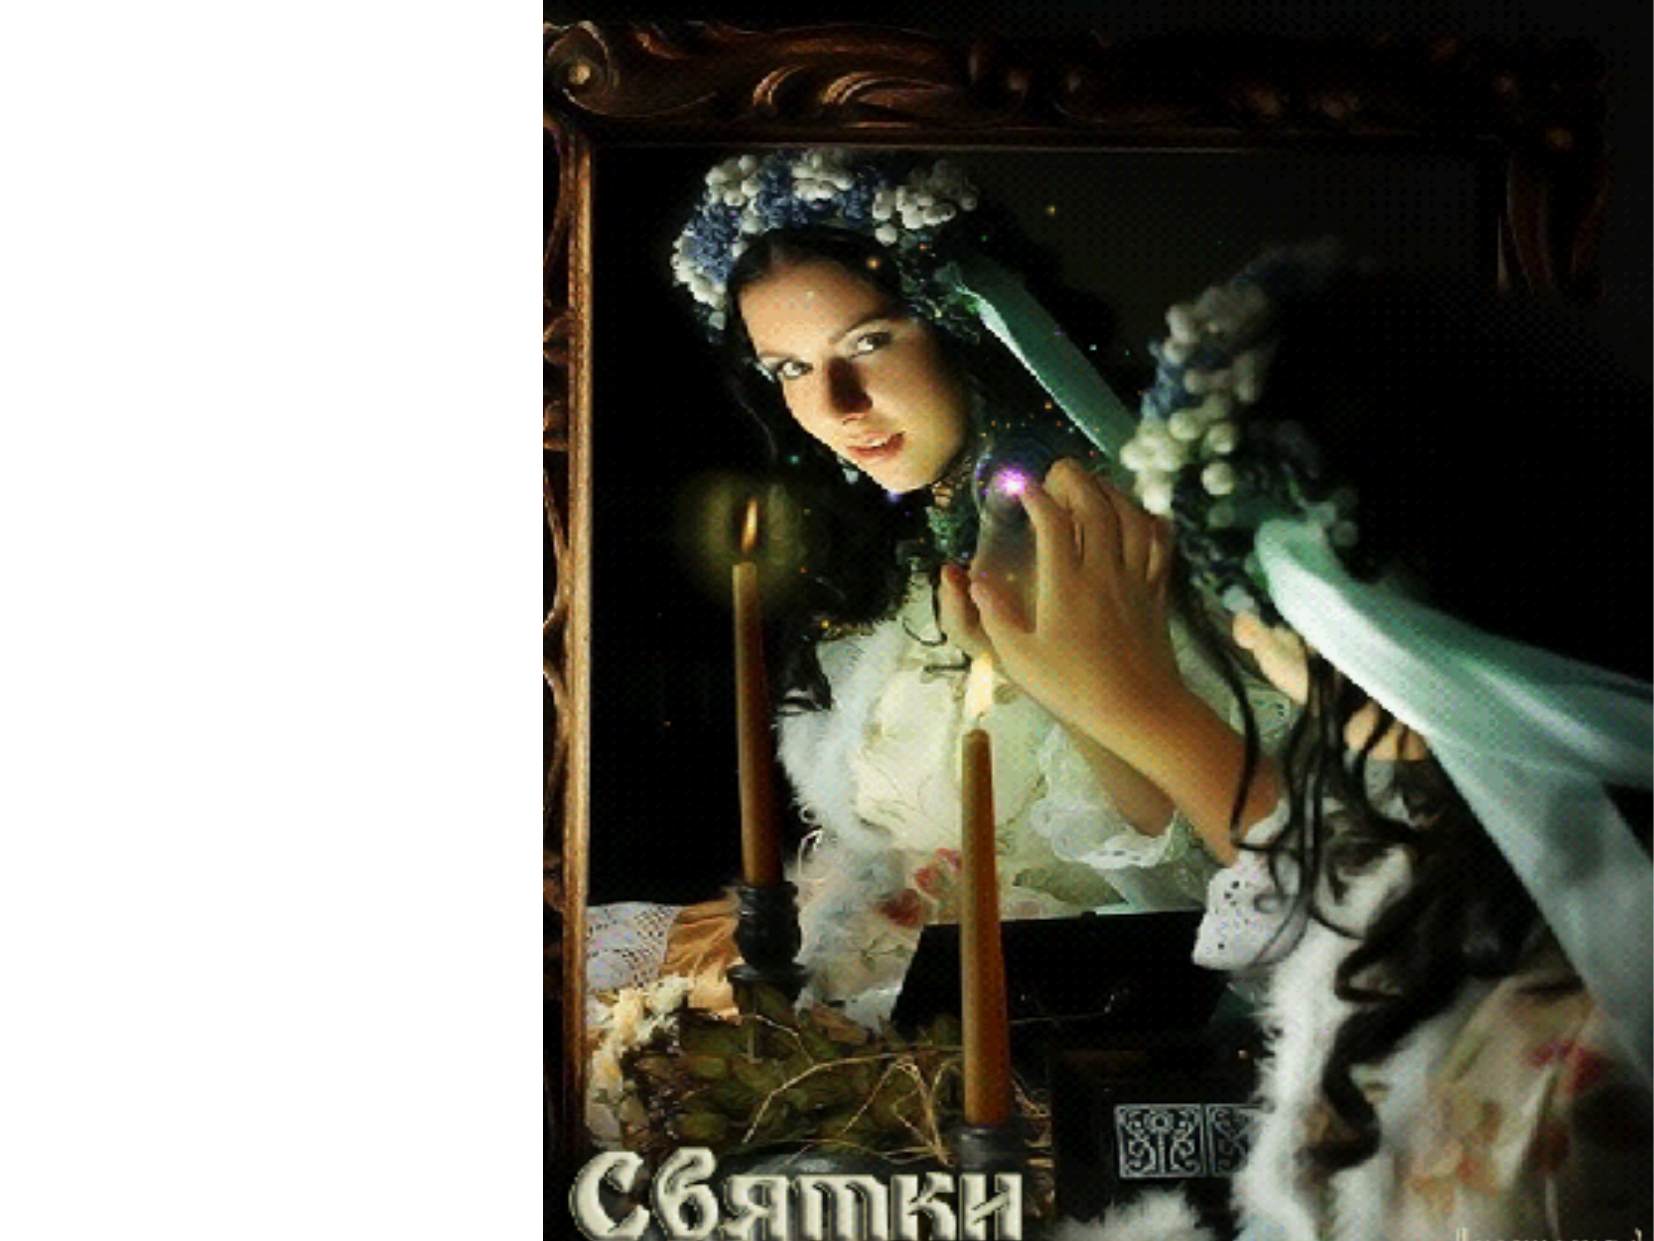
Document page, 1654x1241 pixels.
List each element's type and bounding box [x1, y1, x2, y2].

picture [543, 0, 1654, 1241]
